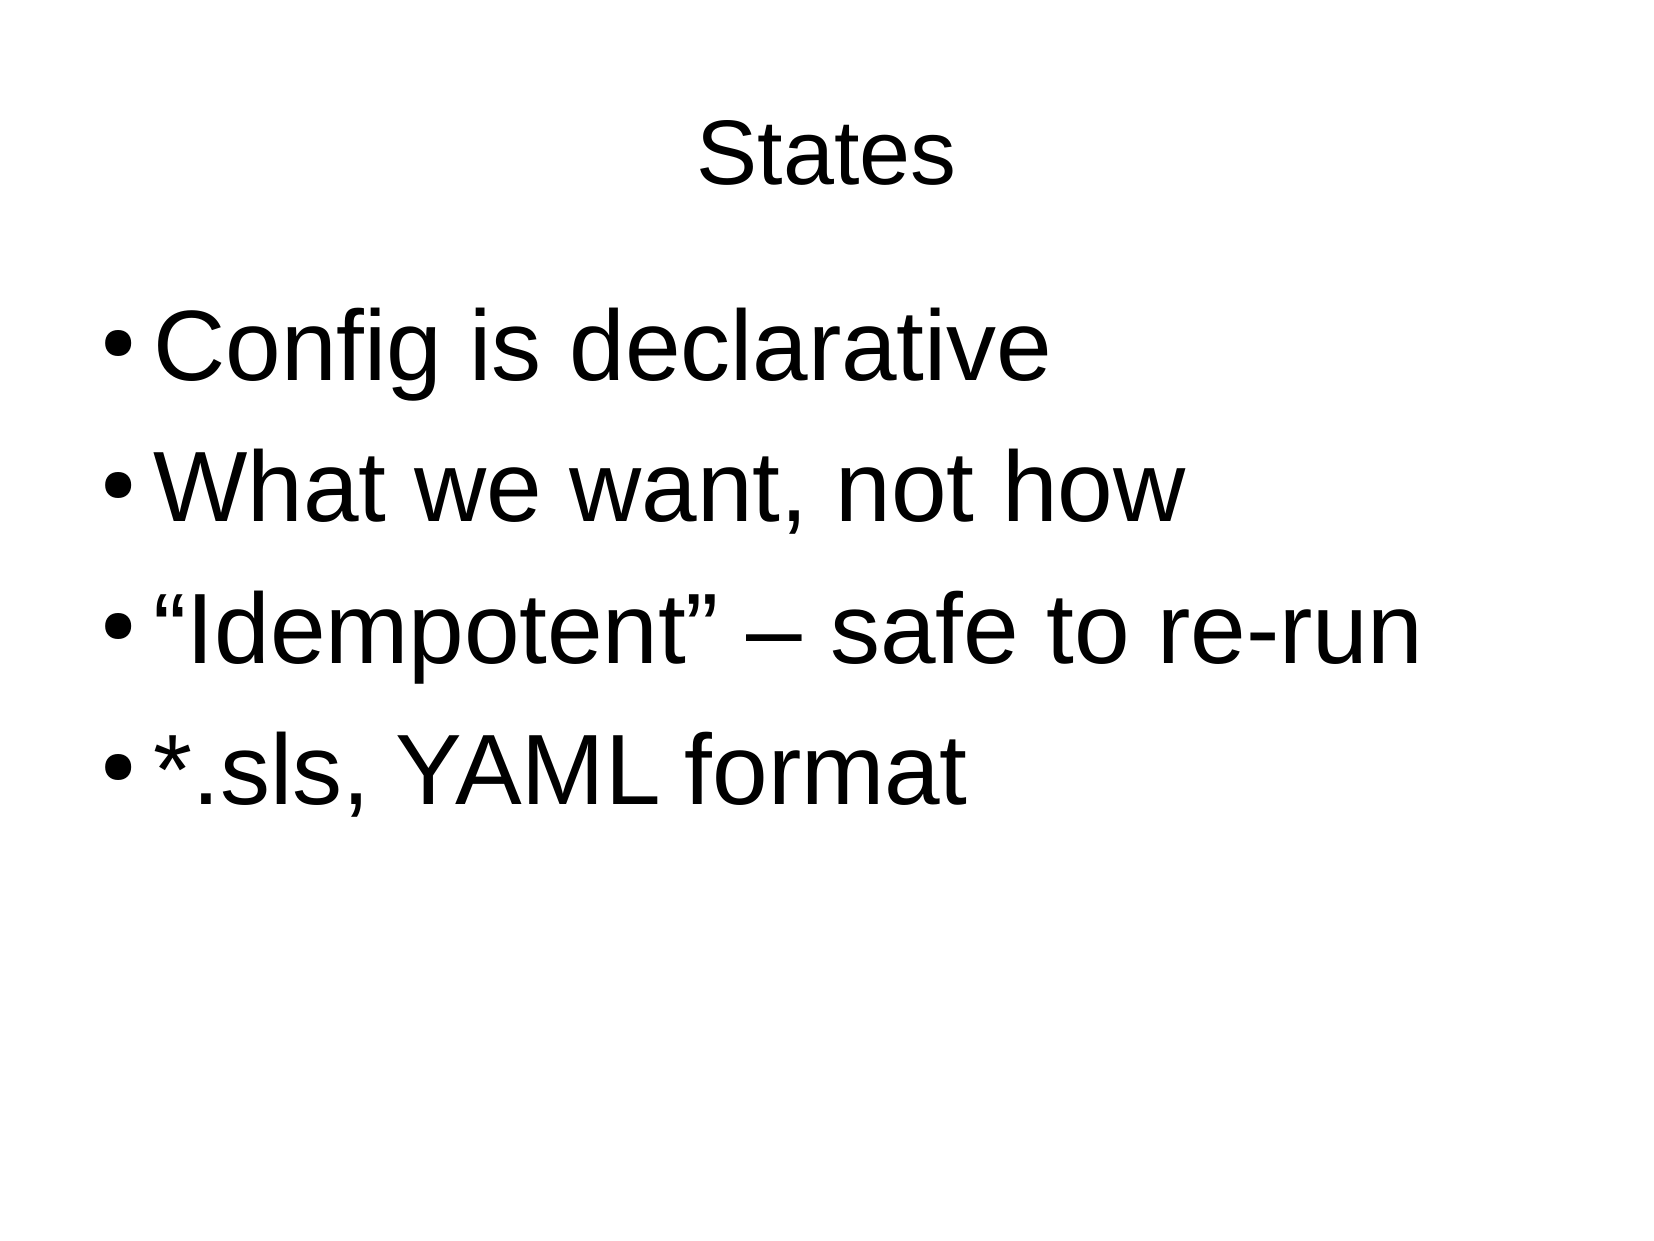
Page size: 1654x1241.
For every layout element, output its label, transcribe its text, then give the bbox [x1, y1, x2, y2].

list Config is declarative What we want, not how “Idempotent” – safe to re-run *.sls, YAML format [82, 290, 1571, 1010]
title States [82, 49, 1571, 257]
